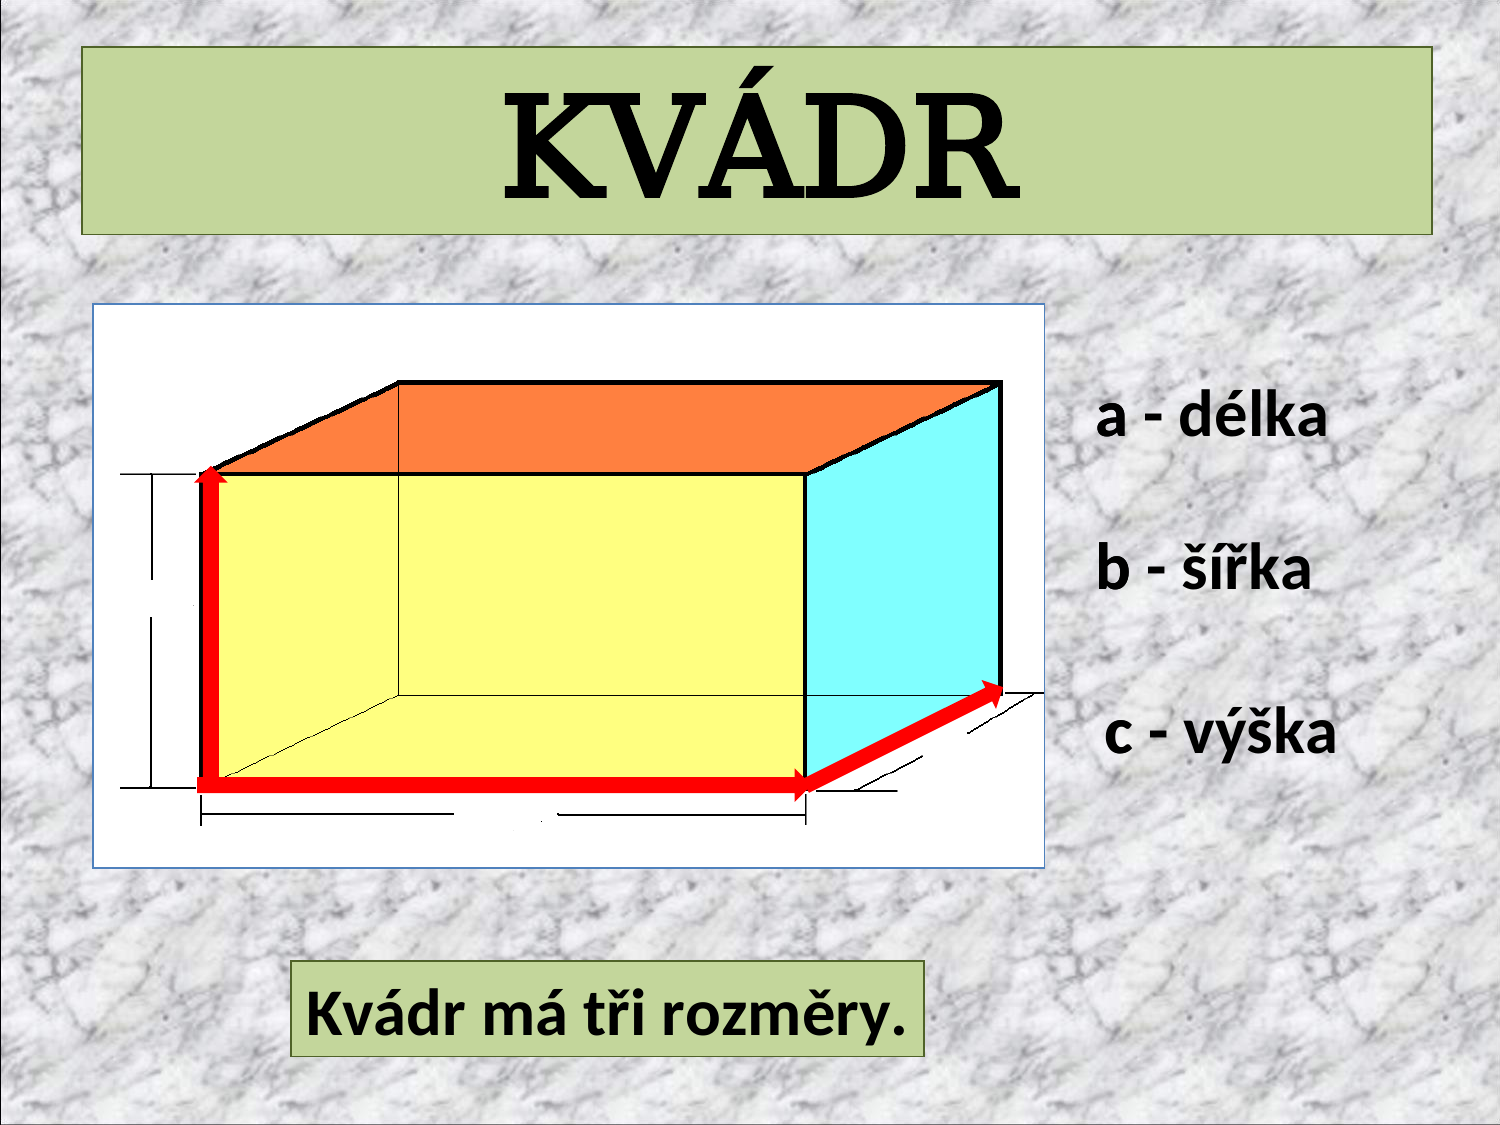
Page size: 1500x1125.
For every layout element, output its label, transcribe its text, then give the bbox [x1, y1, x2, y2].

text_box [199, 468, 1001, 797]
text_box b - šířka [1147, 515, 1329, 611]
title KVÁDR [82, 46, 1433, 235]
text_box a - délka [1144, 361, 1345, 458]
text_box Kvádr má tři rozměry. [291, 960, 925, 1057]
text_box c - výška [1148, 679, 1354, 776]
text_box b [1080, 515, 1147, 611]
picture [0, 0, 1500, 1125]
text_box c [1090, 679, 1148, 776]
text_box a [1080, 361, 1144, 458]
